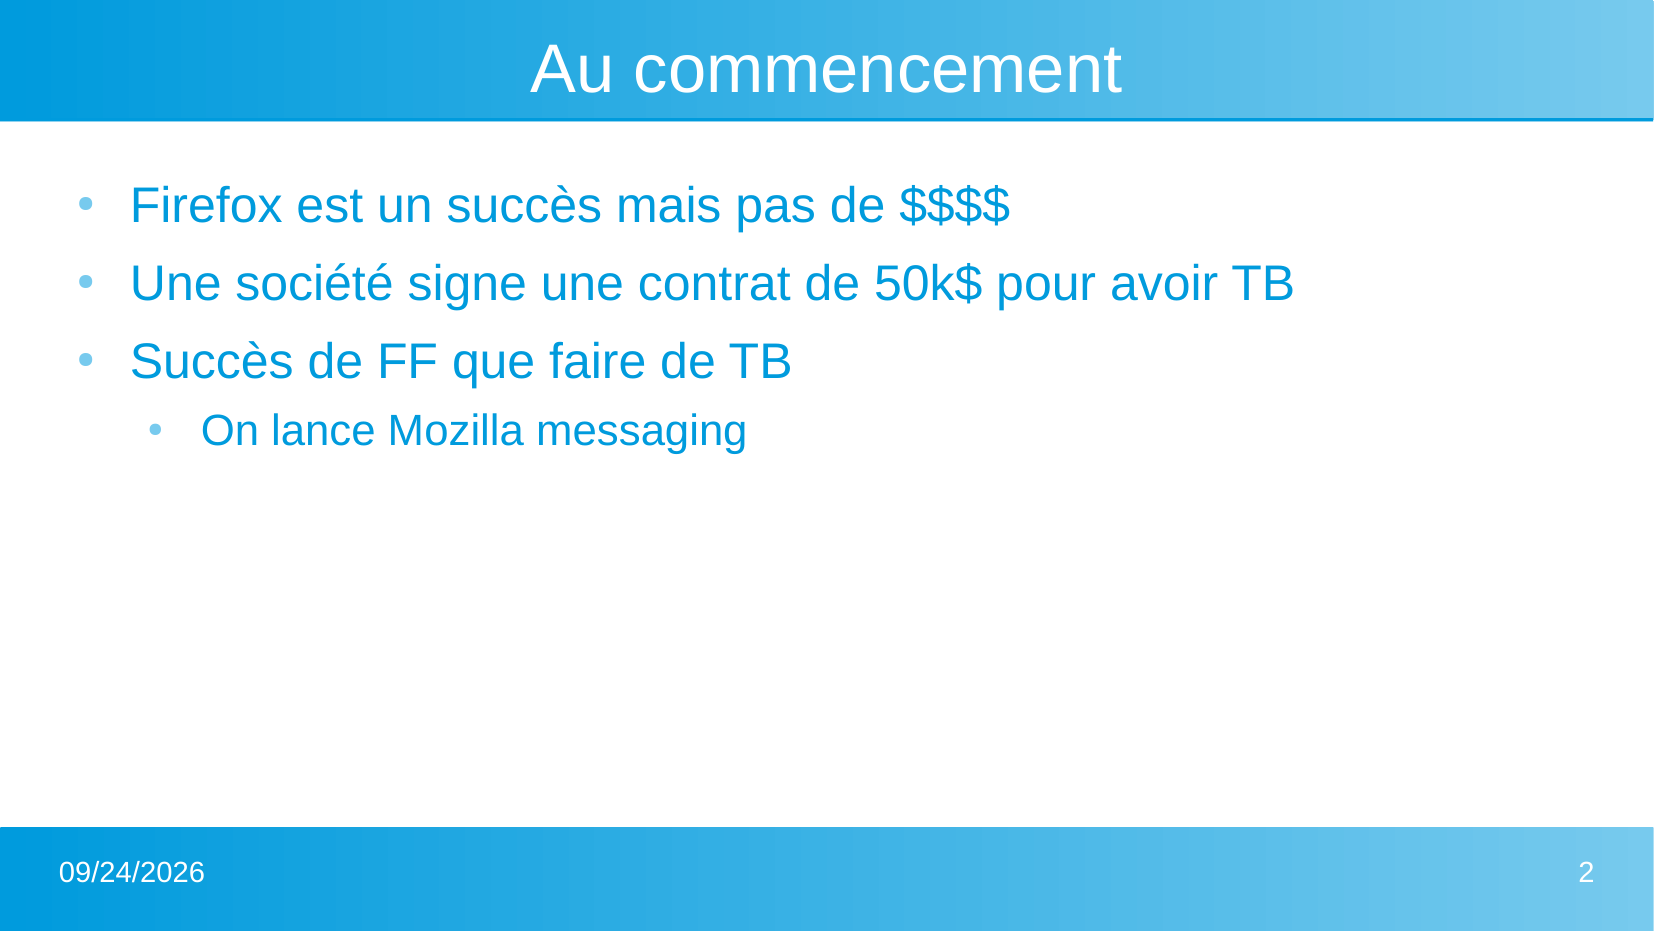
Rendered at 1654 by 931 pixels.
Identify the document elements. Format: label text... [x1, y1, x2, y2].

title Au commencement [59, 29, 1595, 108]
list Firefox est un succès mais pas de $$$$ Une société signe une contrat de 50k$ pour avoir TB Succès de FF que faire de TB On lance Mozilla messaging [59, 177, 1595, 768]
